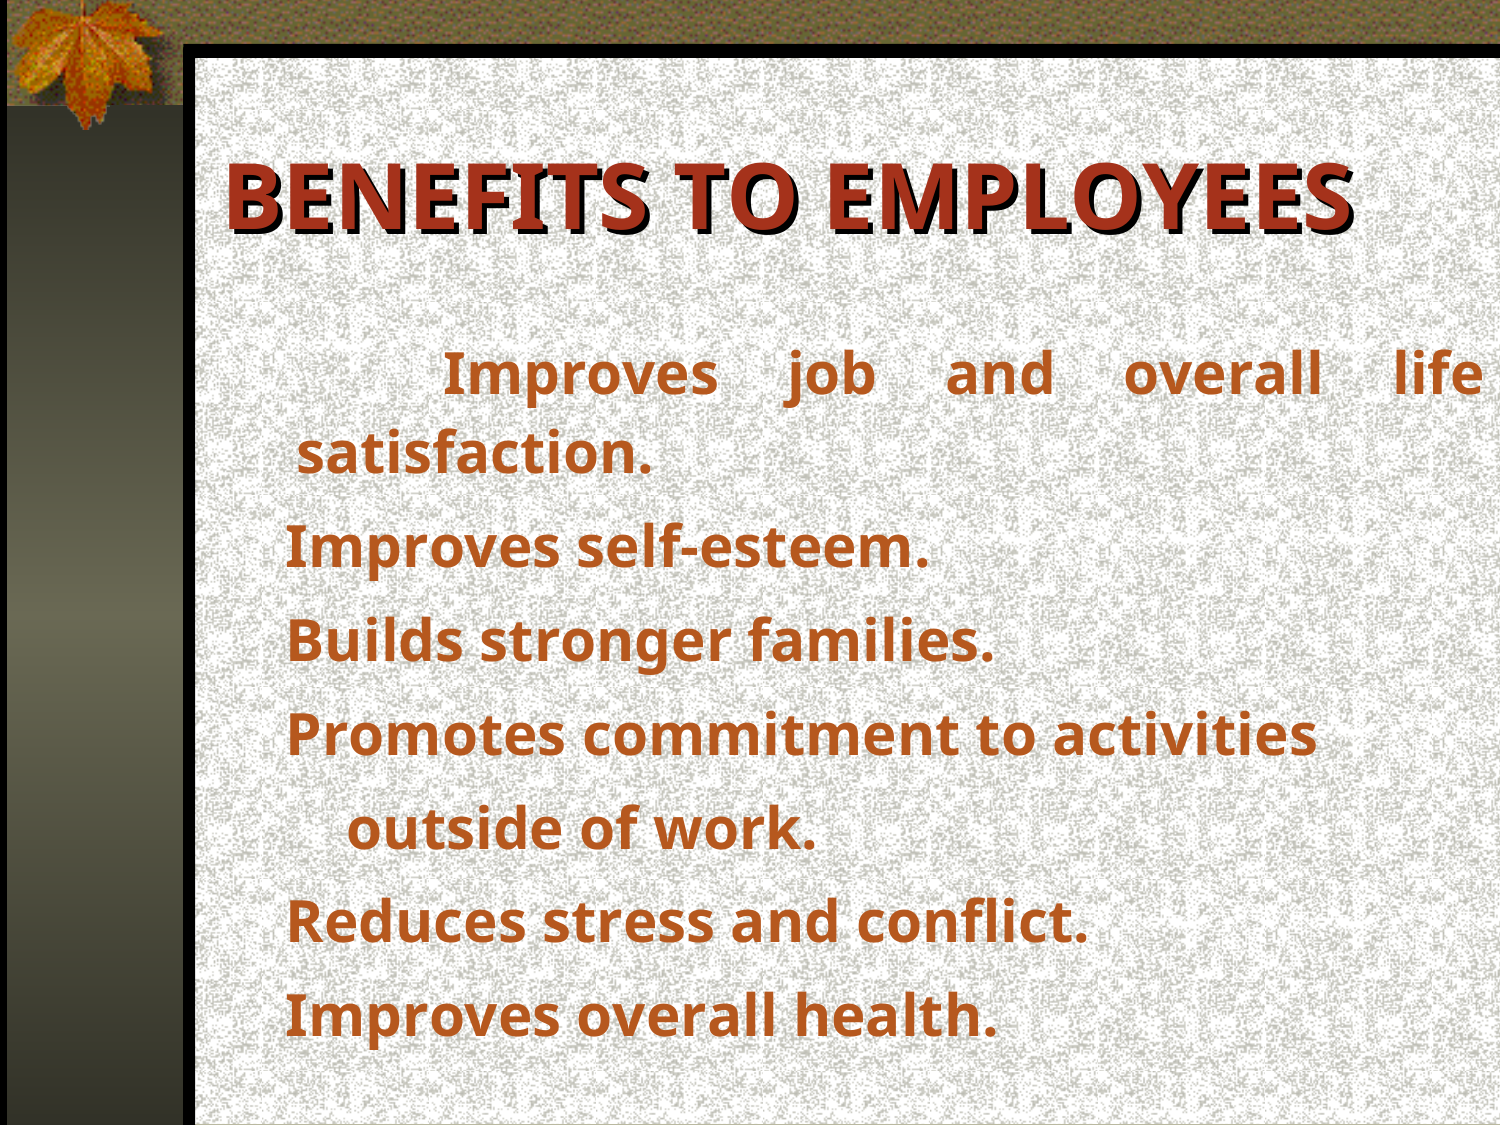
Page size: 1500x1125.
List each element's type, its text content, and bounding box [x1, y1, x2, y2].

picture [7, 0, 1500, 130]
list Improves job and overall life satisfaction. Improves self-esteem. Builds stronger families. Promotes commitment to activities outside of work. Reduces stress and conflict. Improves overall health. [225, 324, 1500, 1037]
picture [196, 58, 1500, 1124]
title BENEFITS TO EMPLOYEES [206, 75, 1482, 312]
